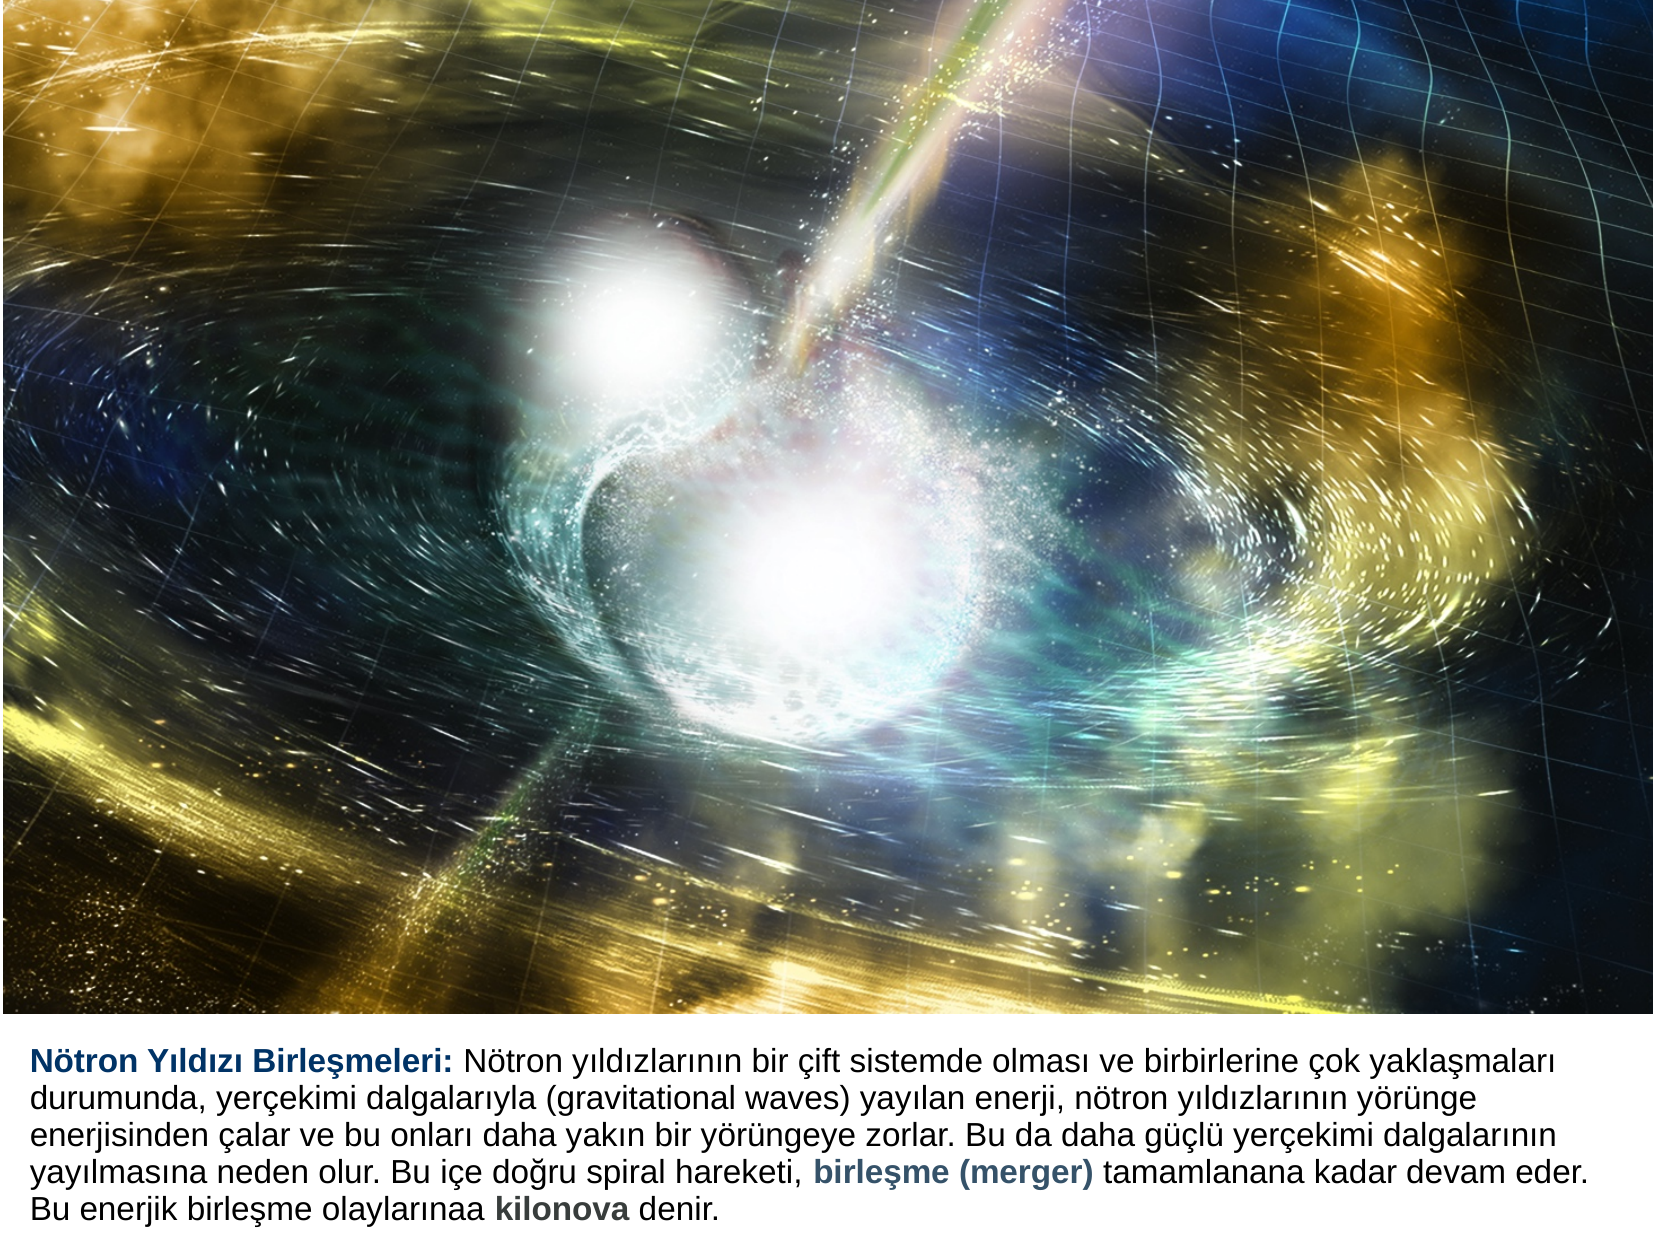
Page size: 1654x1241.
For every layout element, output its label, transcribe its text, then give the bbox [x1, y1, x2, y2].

picture [3, 0, 1653, 1014]
text_box Nötron Yıldızı Birleşmeleri: Nötron yıldızlarının bir çift sistemde olması ve birbirlerine çok yaklaşmaları durumunda, yerçekimi dalgalarıyla (gravitational waves) yayılan enerji, nötron yıldızlarının yörünge enerjisinden çalar ve bu onları daha yakın bir yörüngeye zorlar. Bu da daha güçlü yerçekimi dalgalarının yayılmasına neden olur. Bu içe doğru spiral hareketi, birleşme (merger) tamamlanana kadar devam eder. Bu enerjik birleşme olaylarınaa kilonova denir. [15, 1035, 1651, 1235]
